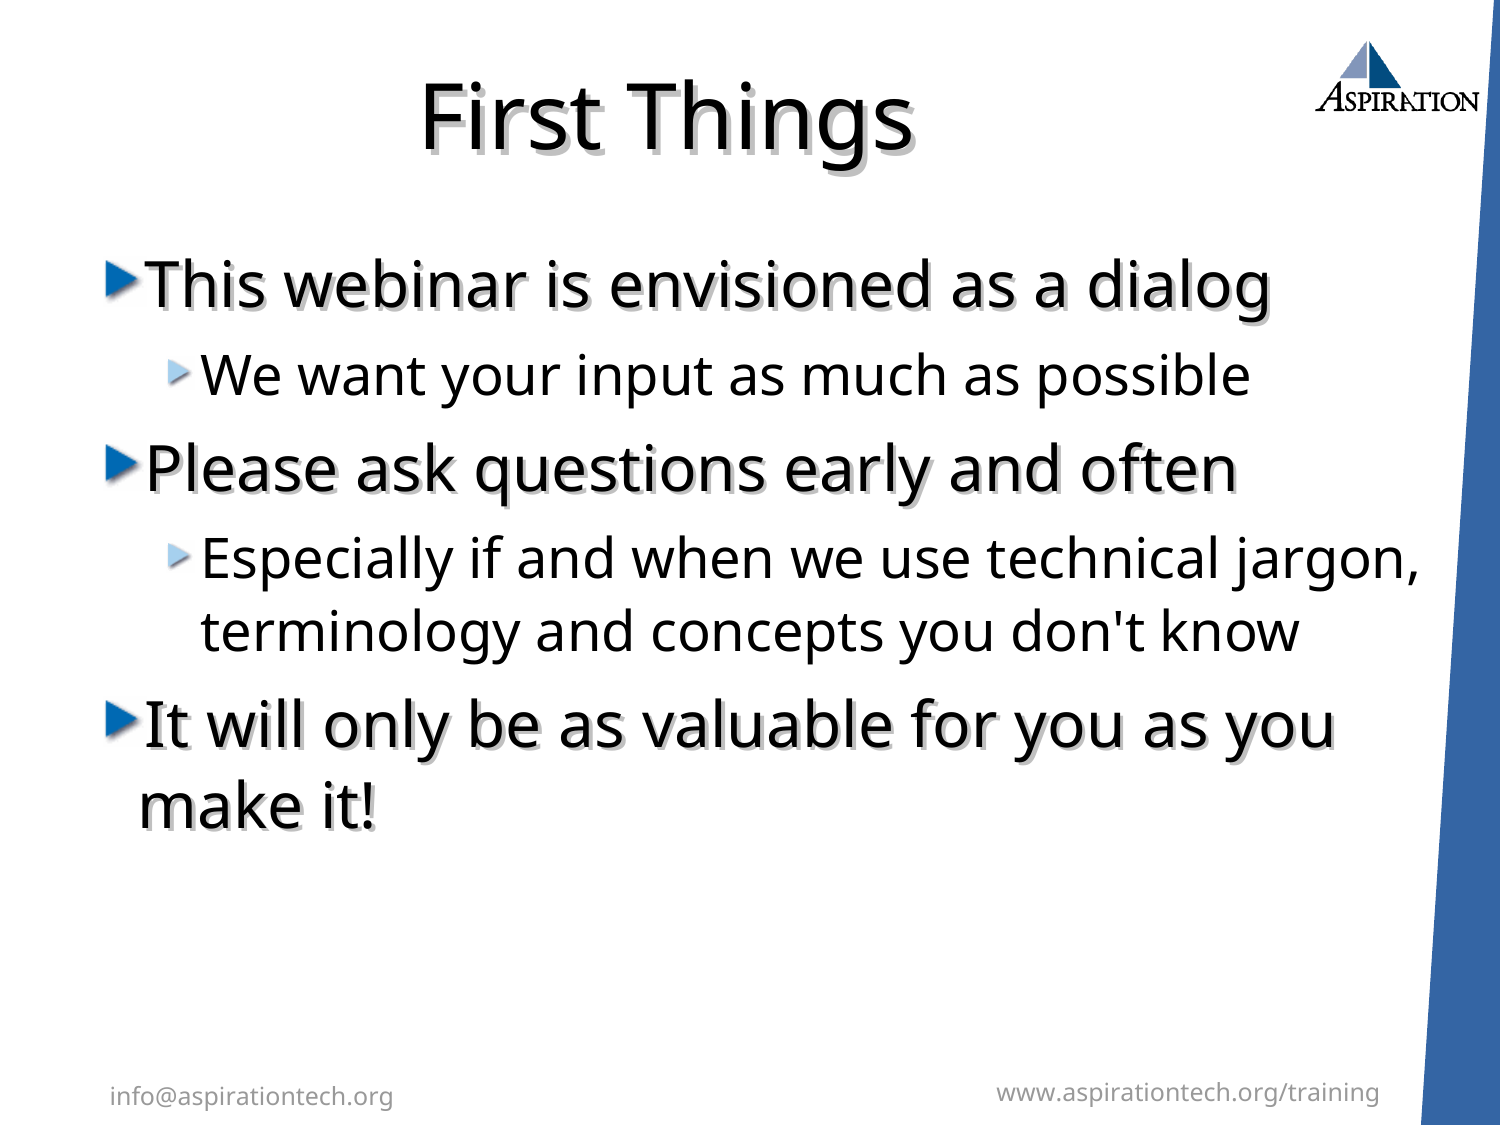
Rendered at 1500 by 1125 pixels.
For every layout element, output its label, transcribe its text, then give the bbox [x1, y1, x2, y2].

picture [1315, 41, 1480, 120]
title First Things [49, 19, 1284, 206]
list This webinar is envisioned as a dialog We want your input as much as possible Please ask questions early and often Especially if and when we use technical jargon, terminology and concepts you don't know It will only be as valuable for you as you make it! [49, 238, 1447, 892]
